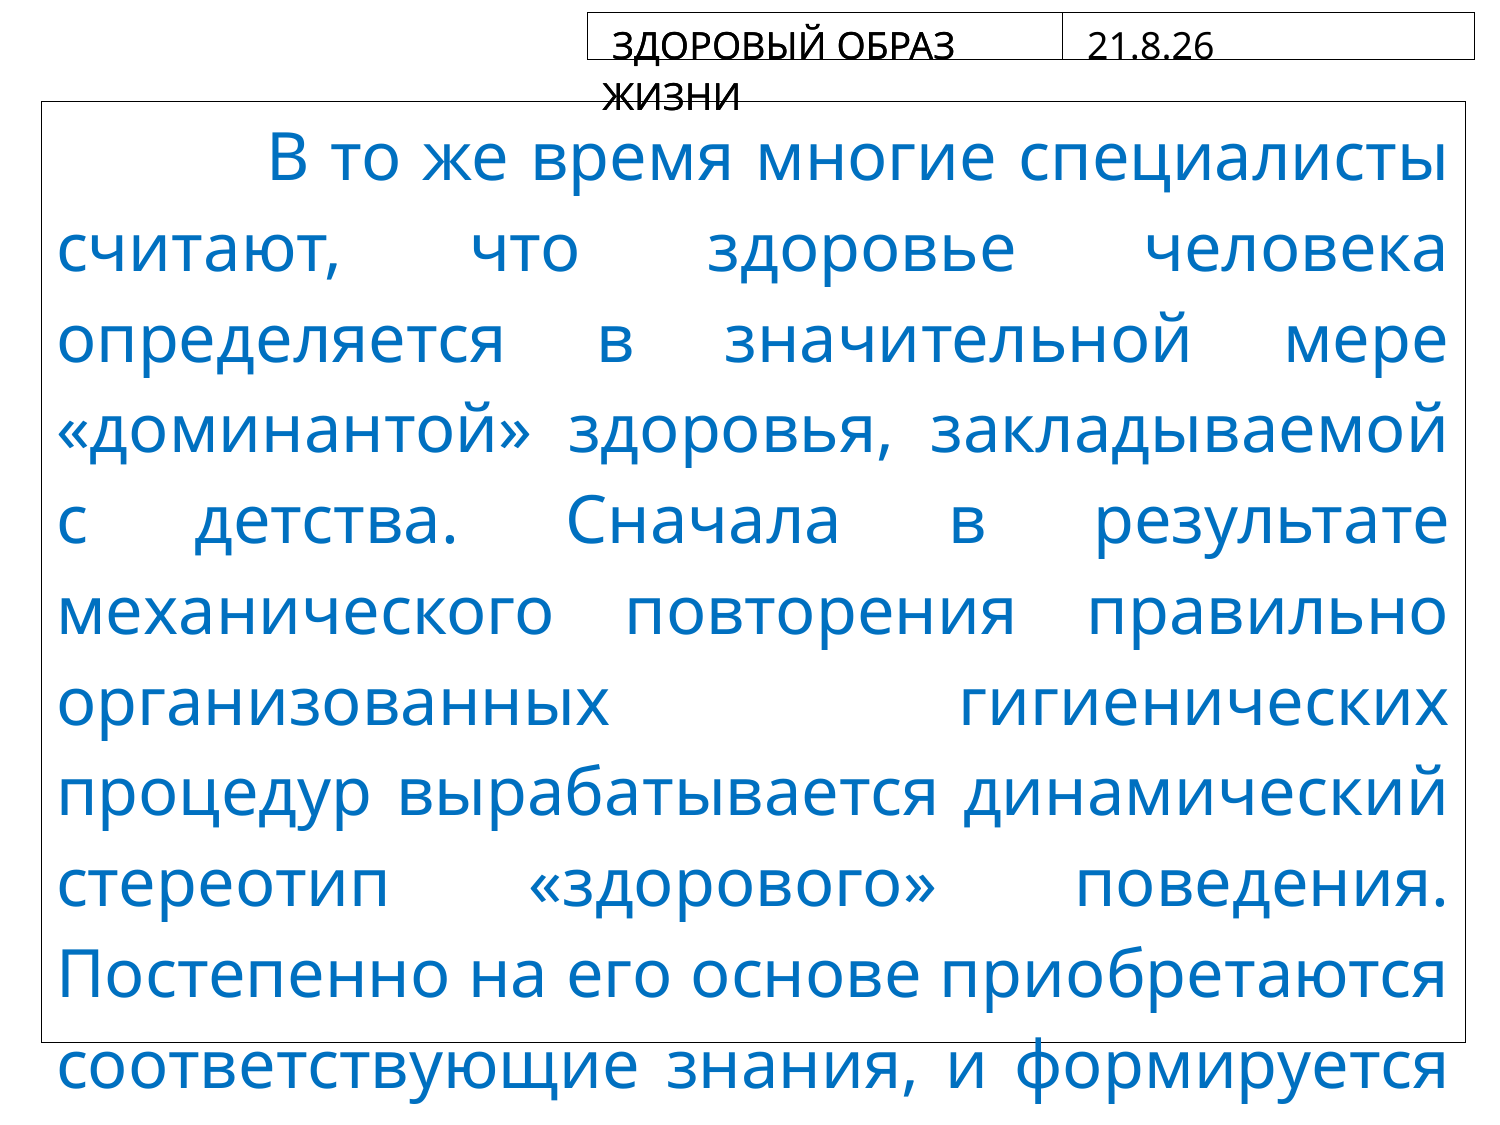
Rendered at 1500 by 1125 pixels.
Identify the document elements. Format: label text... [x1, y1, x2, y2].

list В то же время многие специалисты считают, что здоровье человека определяется в значительной мере «доминантой» здоровья, закладываемой с детства. Сначала в результате механического повторения правильно организованных гигиенических процедур вырабатывается динамический стереотип «здорового» поведения. Постепенно на его основе приобретаются соответствующие знания, и формируется осознанное отношение к собственному здоровью, «настрой» на здоровье. В этом и заключается специфическая «работа» мозга в управлении здоровьем. [41, 101, 1466, 1043]
footer ЗДОРОВЫЙ ОБРАЗ ЖИЗНИ [587, 12, 1063, 60]
